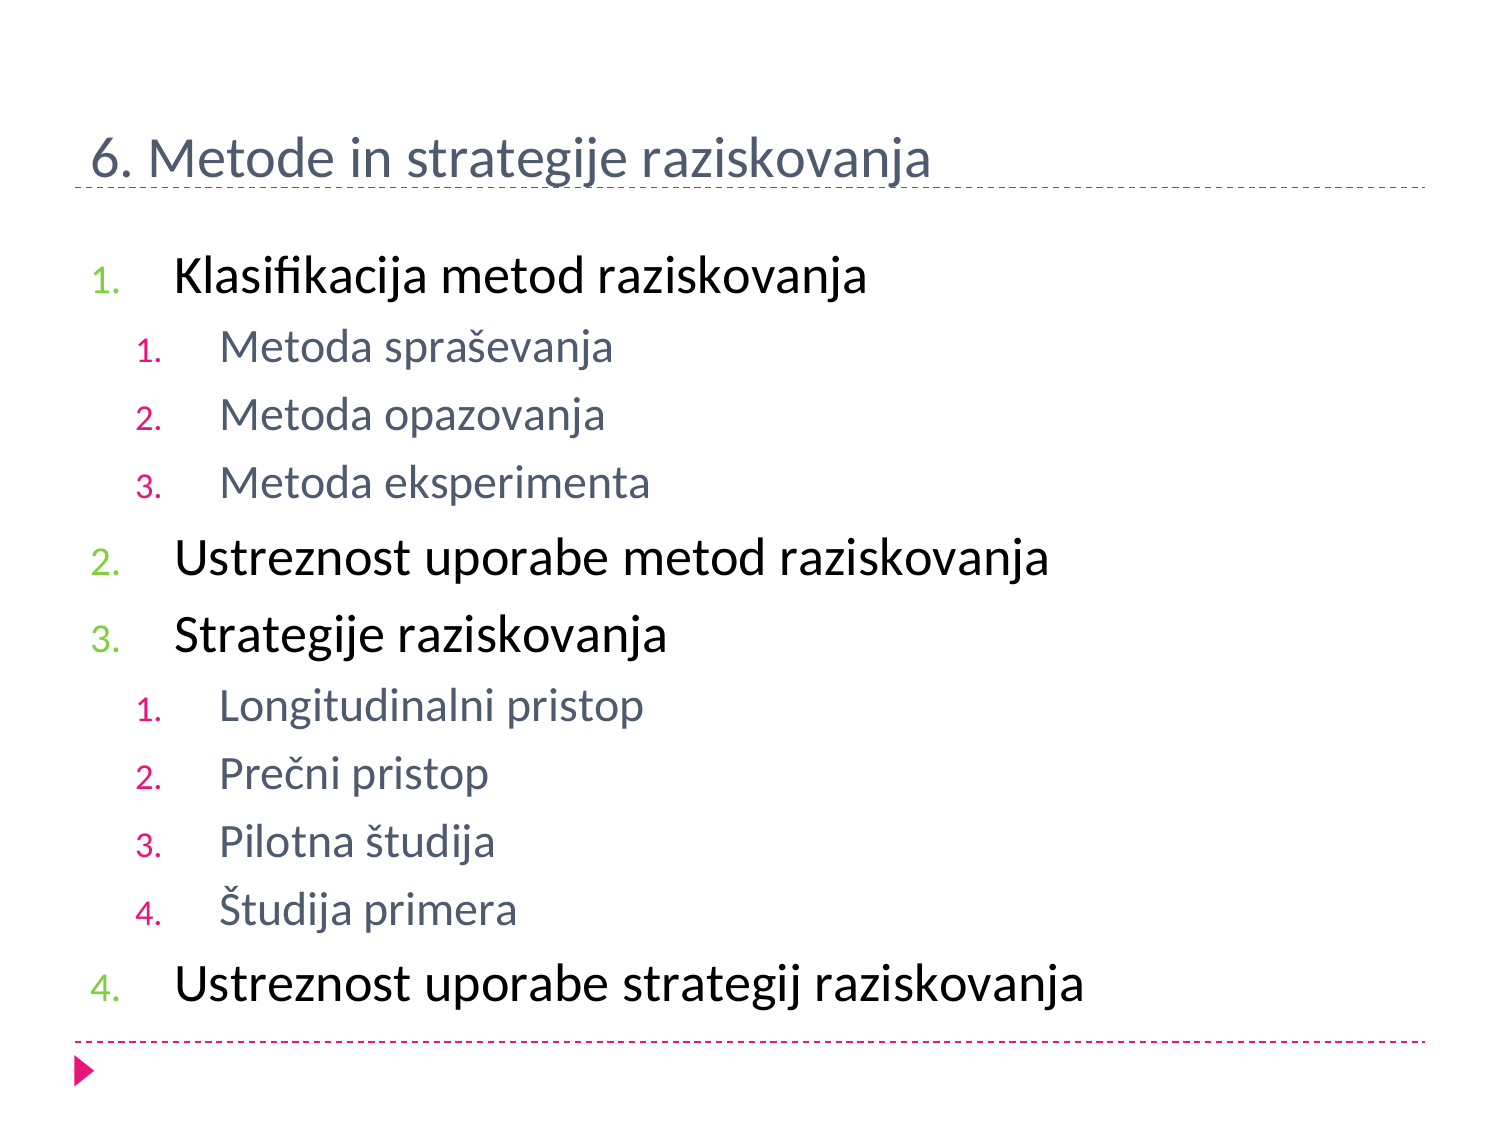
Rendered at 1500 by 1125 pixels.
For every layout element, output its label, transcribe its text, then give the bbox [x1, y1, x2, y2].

title 6. Metode in strategije raziskovanja [75, 33, 1426, 197]
list Klasifikacija metod raziskovanja Metoda spraševanja Metoda opazovanja Metoda eksperimenta Ustreznost uporabe metod raziskovanja Strategije raziskovanja Longitudinalni pristop Prečni pristop Pilotna študija Študija primera Ustreznost uporabe strategij raziskovanja [75, 231, 1426, 1125]
